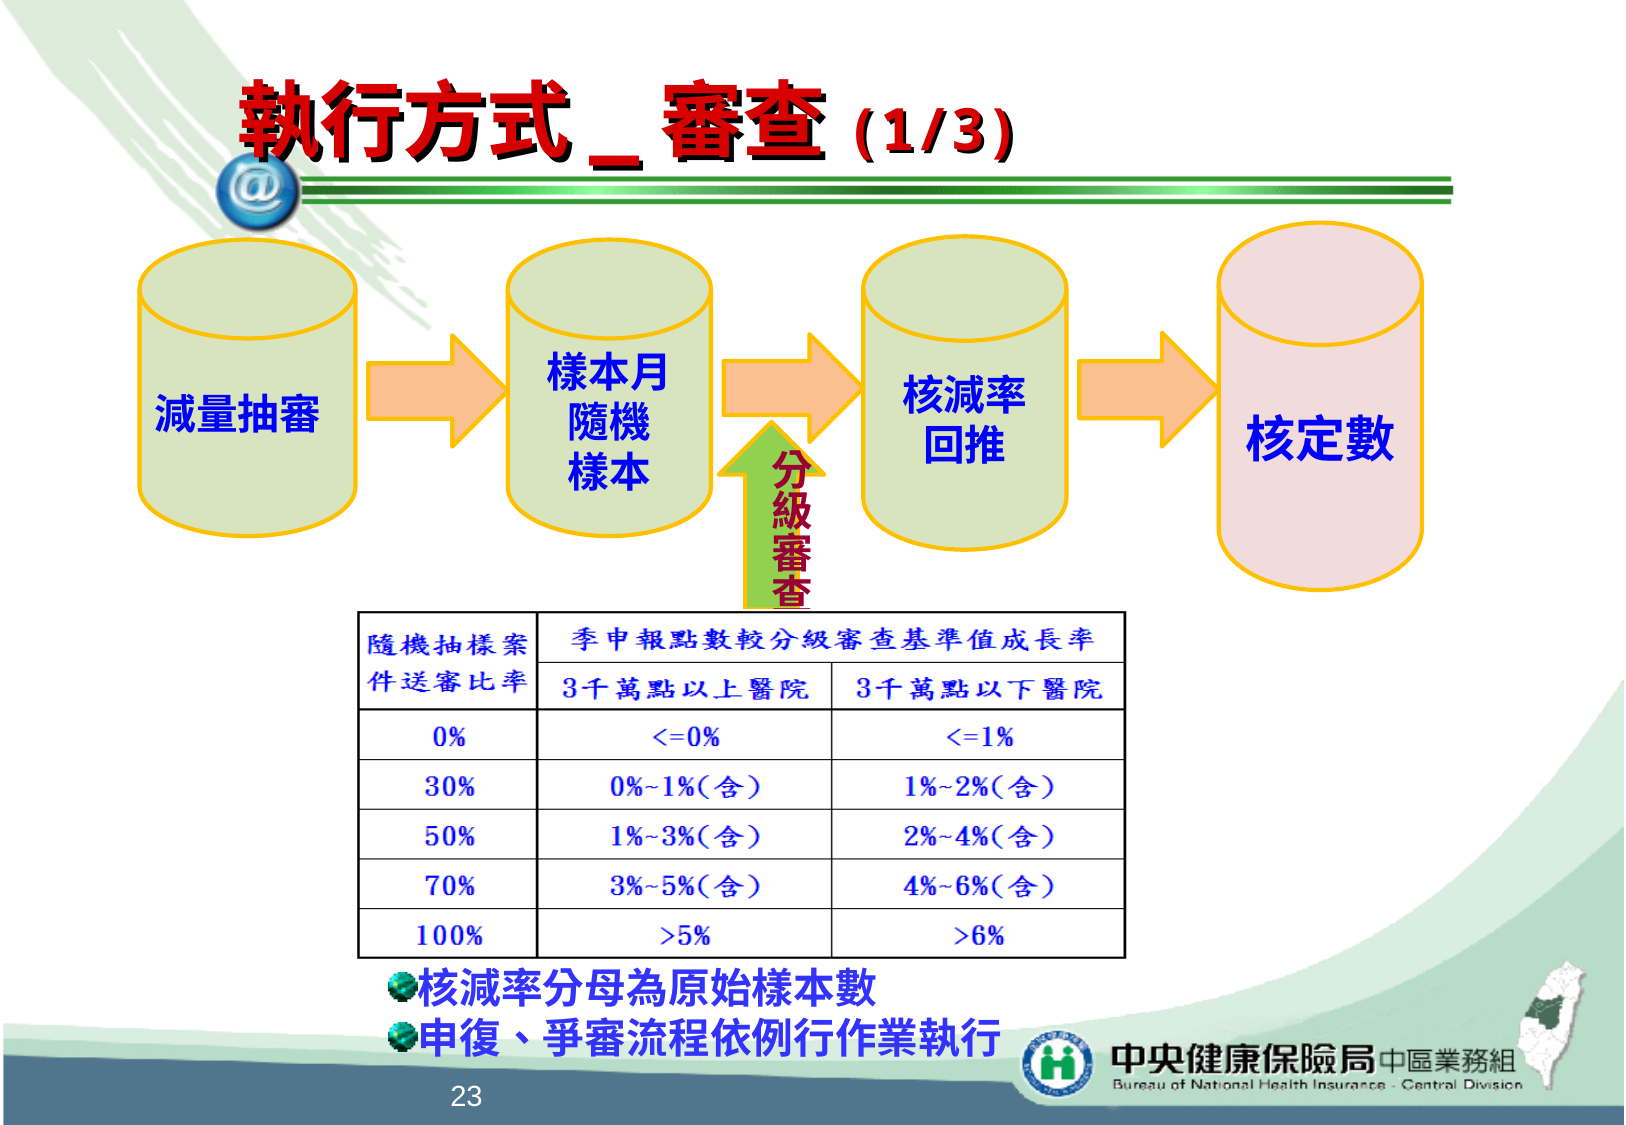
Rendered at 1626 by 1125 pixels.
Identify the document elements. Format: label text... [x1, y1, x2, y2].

text_box 核減率 回推 [863, 236, 1067, 550]
text_box [435, 1065, 815, 1125]
text_box 減量抽審 [139, 239, 356, 537]
text_box [760, 421, 783, 433]
title 執行方式_審查(1/3) [0, 23, 1329, 211]
text_box 核定數 [1218, 222, 1422, 591]
text_box [723, 334, 864, 433]
text_box 分級審查 [742, 433, 823, 609]
text_box [368, 335, 508, 447]
picture [356, 609, 1129, 961]
text_box [718, 451, 742, 475]
text_box 核減率分母為原始樣本數 申復、爭審流程依例行作業執行 [368, 949, 1207, 1061]
text_box [1079, 332, 1218, 447]
text_box 樣本月 隨機 樣本 [507, 239, 711, 537]
